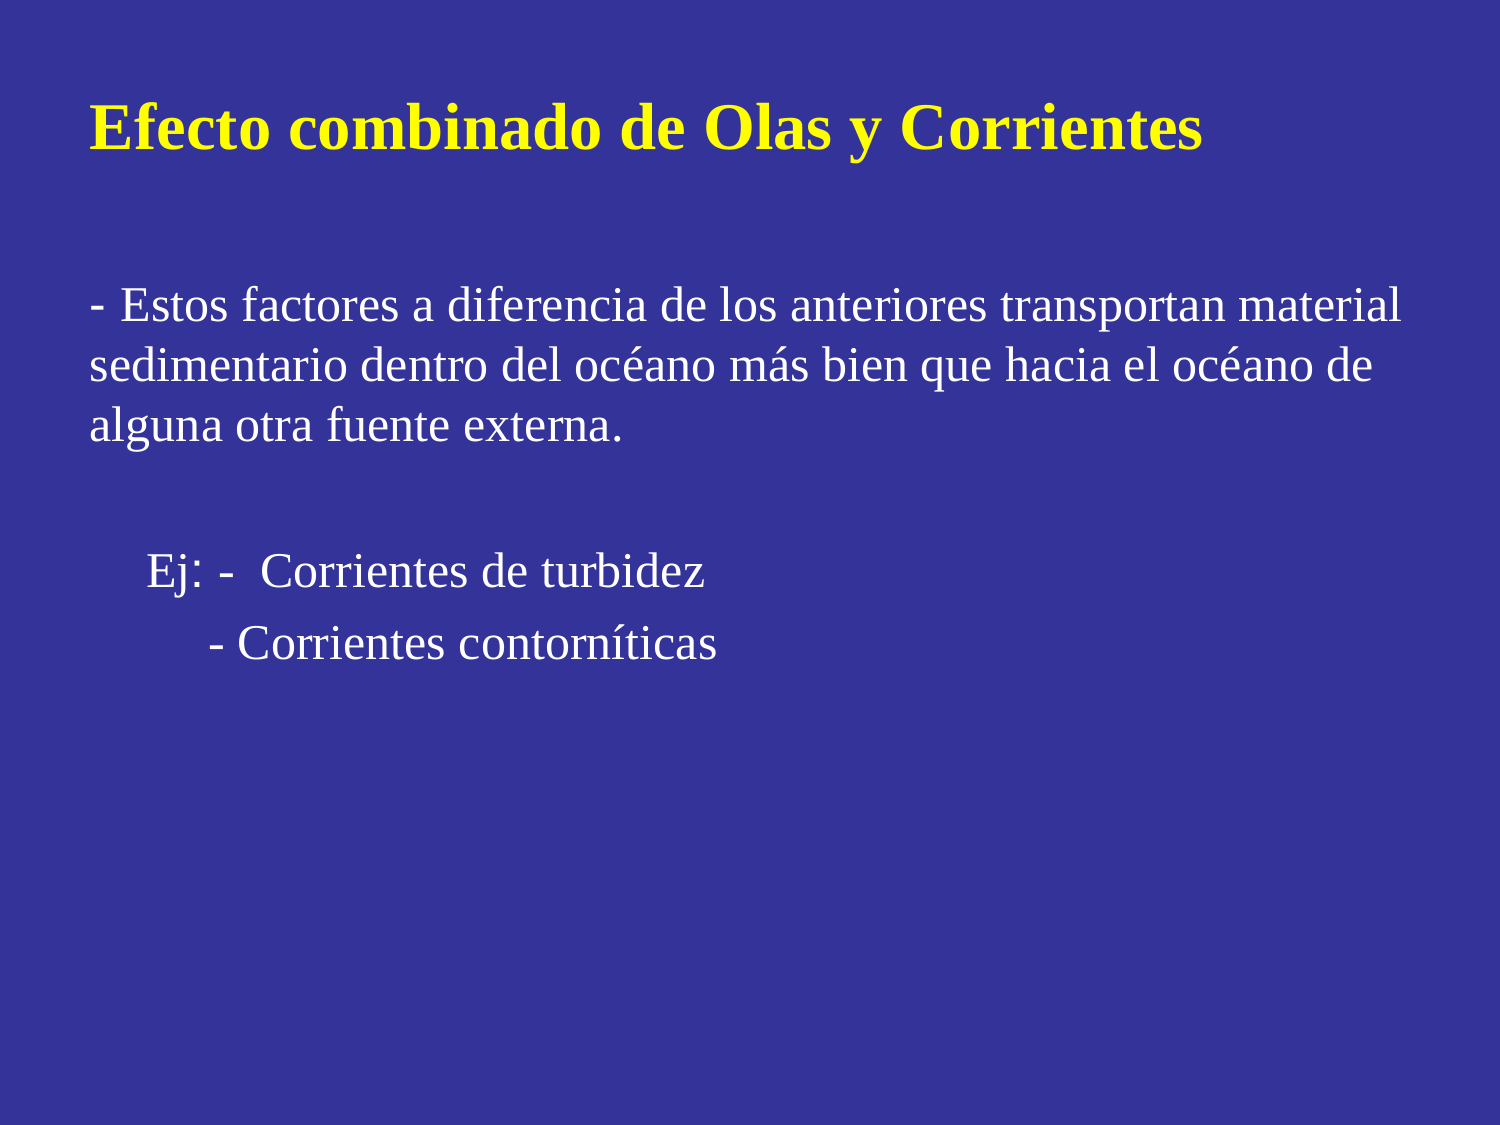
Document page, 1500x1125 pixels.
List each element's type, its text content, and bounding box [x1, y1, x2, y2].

list Efecto combinado de Olas y Corrientes - Estos factores a diferencia de los anteriores transportan material sedimentario dentro del océano más bien que hacia el océano de alguna otra fuente externa. Ej: - Corrientes de turbidez - Corrientes contorníticas [75, 74, 1426, 1005]
